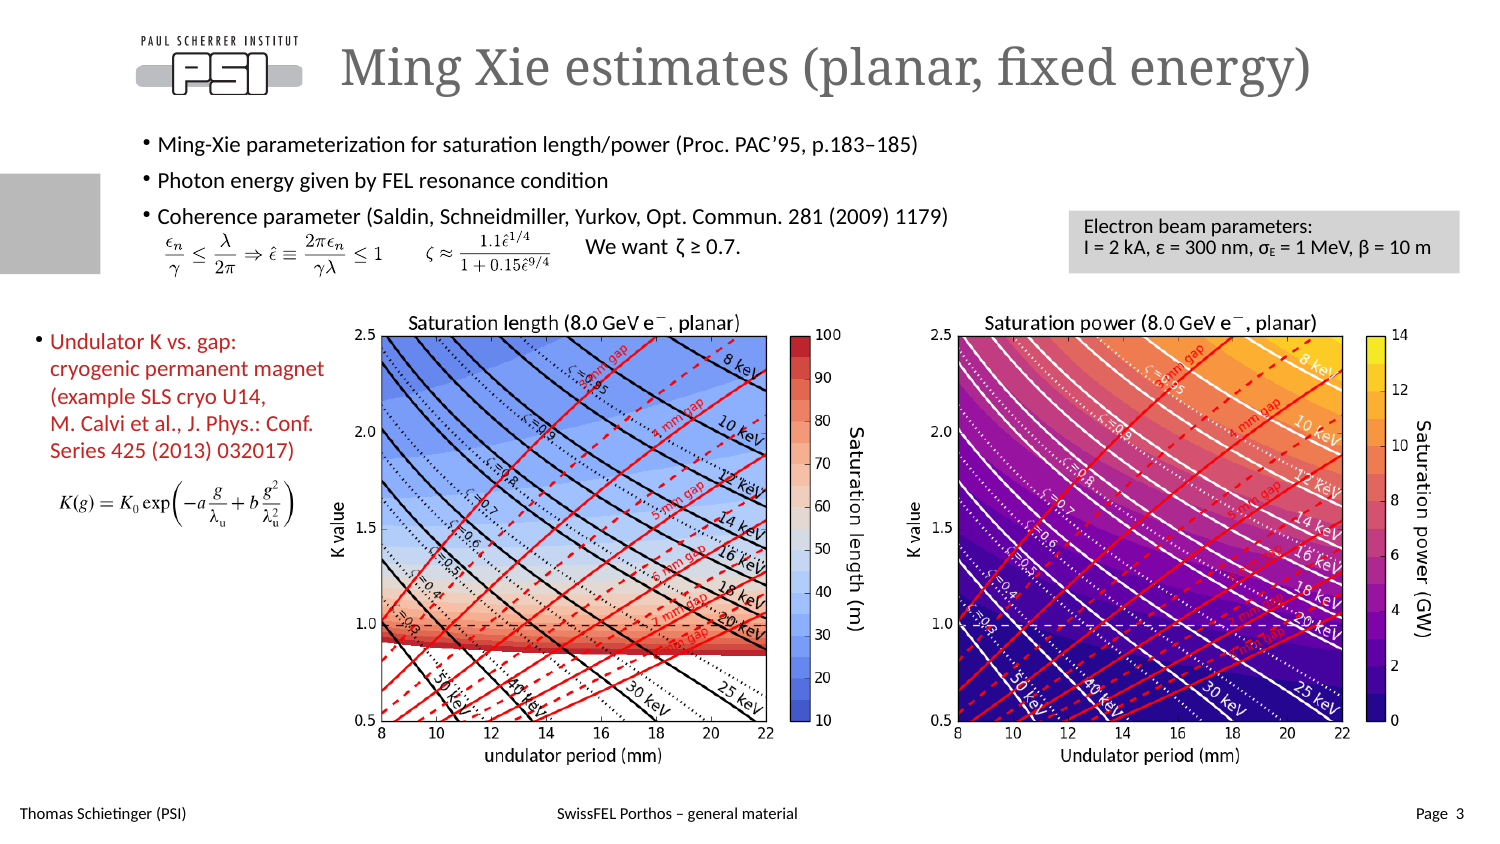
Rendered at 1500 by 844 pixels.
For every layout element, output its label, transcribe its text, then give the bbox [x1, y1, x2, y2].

text_box [326, 259, 336, 274]
list Undulator K vs. gap: cryogenic permanent magnet (example SLS cryo U14, M. Calvi et al., J. Phys.: Conf. Series 425 (2013) 032017) [27, 326, 327, 486]
text_box [220, 233, 231, 248]
text_box [354, 247, 367, 259]
text_box [166, 238, 183, 250]
text_box [542, 257, 549, 266]
text_box [513, 258, 528, 271]
text_box [505, 258, 512, 271]
text_box [516, 230, 523, 244]
text_box [335, 243, 344, 250]
text_box [461, 258, 468, 271]
text_box [473, 260, 486, 272]
text_box [224, 264, 236, 274]
text_box [490, 258, 499, 271]
text_box [523, 257, 535, 266]
text_box [327, 238, 334, 247]
text_box [375, 246, 382, 260]
text_box [215, 260, 224, 274]
text_box [440, 249, 453, 258]
title Ming Xie estimates (planar, fixed energy) [340, 35, 1442, 98]
text_box [536, 256, 542, 269]
text_box [481, 234, 487, 247]
text_box [502, 238, 509, 247]
list Ming-Xie parameterization for saturation length/power (Proc. PAC’95, p.183–185) Photon energy given by FEL resonance condition Coherence parameter (Saldin, Schneidmiller, Yurkov, Opt. Commun. 281 (2009) 1179) We want ζ ≥ 0.7. [135, 129, 1002, 289]
picture [50, 284, 1486, 799]
text_box [523, 231, 530, 241]
text_box [193, 247, 206, 259]
text_box [169, 264, 180, 278]
text_box [426, 245, 434, 262]
text_box [269, 251, 277, 261]
text_box [314, 264, 325, 278]
text_box [315, 238, 326, 247]
text_box [244, 249, 263, 261]
text_box [306, 233, 314, 247]
text_box [510, 231, 515, 240]
text_box [494, 234, 501, 247]
text_box Electron beam parameters: I = 2 kA, ε = 300 nm, σE = 1 MeV, β = 10 m [1068, 210, 1460, 274]
